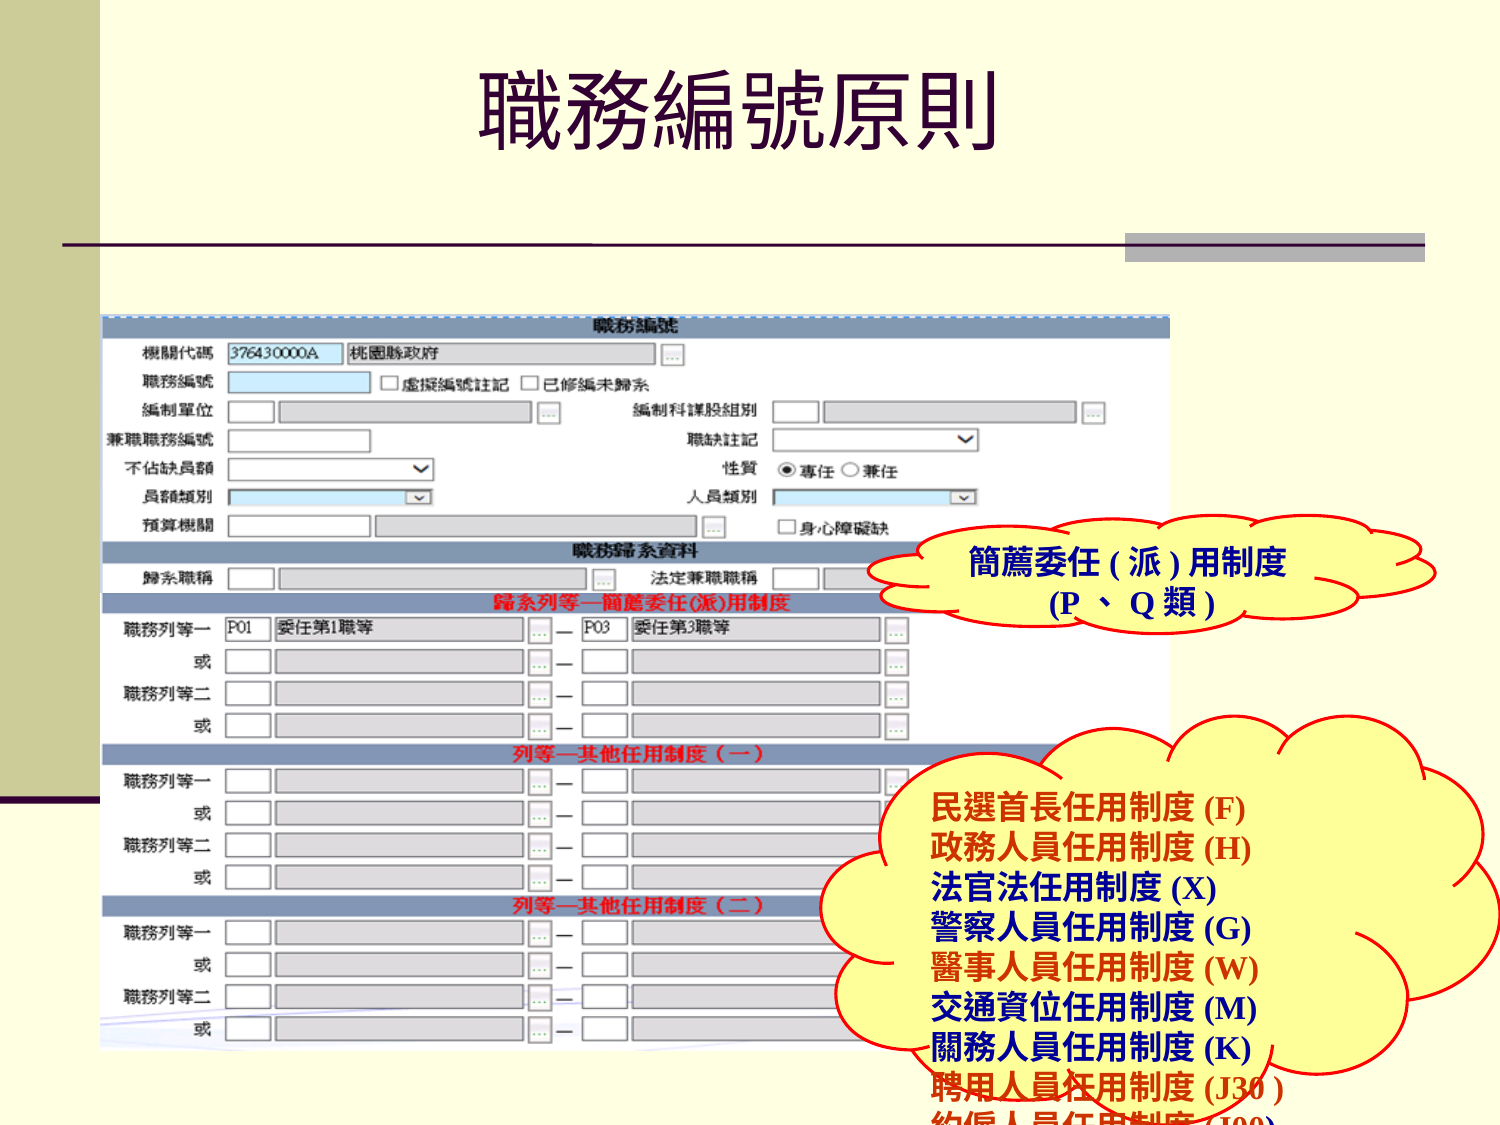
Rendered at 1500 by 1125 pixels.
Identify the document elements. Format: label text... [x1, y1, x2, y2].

title 職務編號原則 [64, 5, 1415, 211]
picture [100, 314, 1170, 1051]
text_box 民選首長任用制度(F) 政務人員任用制度(H) 法官法任用制度(X) 警察人員任用制度(G) 醫事人員任用制度(W) 交通資位任用制度(M) 關務人員任用制度(K) 聘用人員任用制度(J30 ) 約僱人員任用制度(J00) [820, 716, 1500, 1125]
text_box 簡薦委任(派)用制度(P、Q類) [868, 515, 1436, 634]
